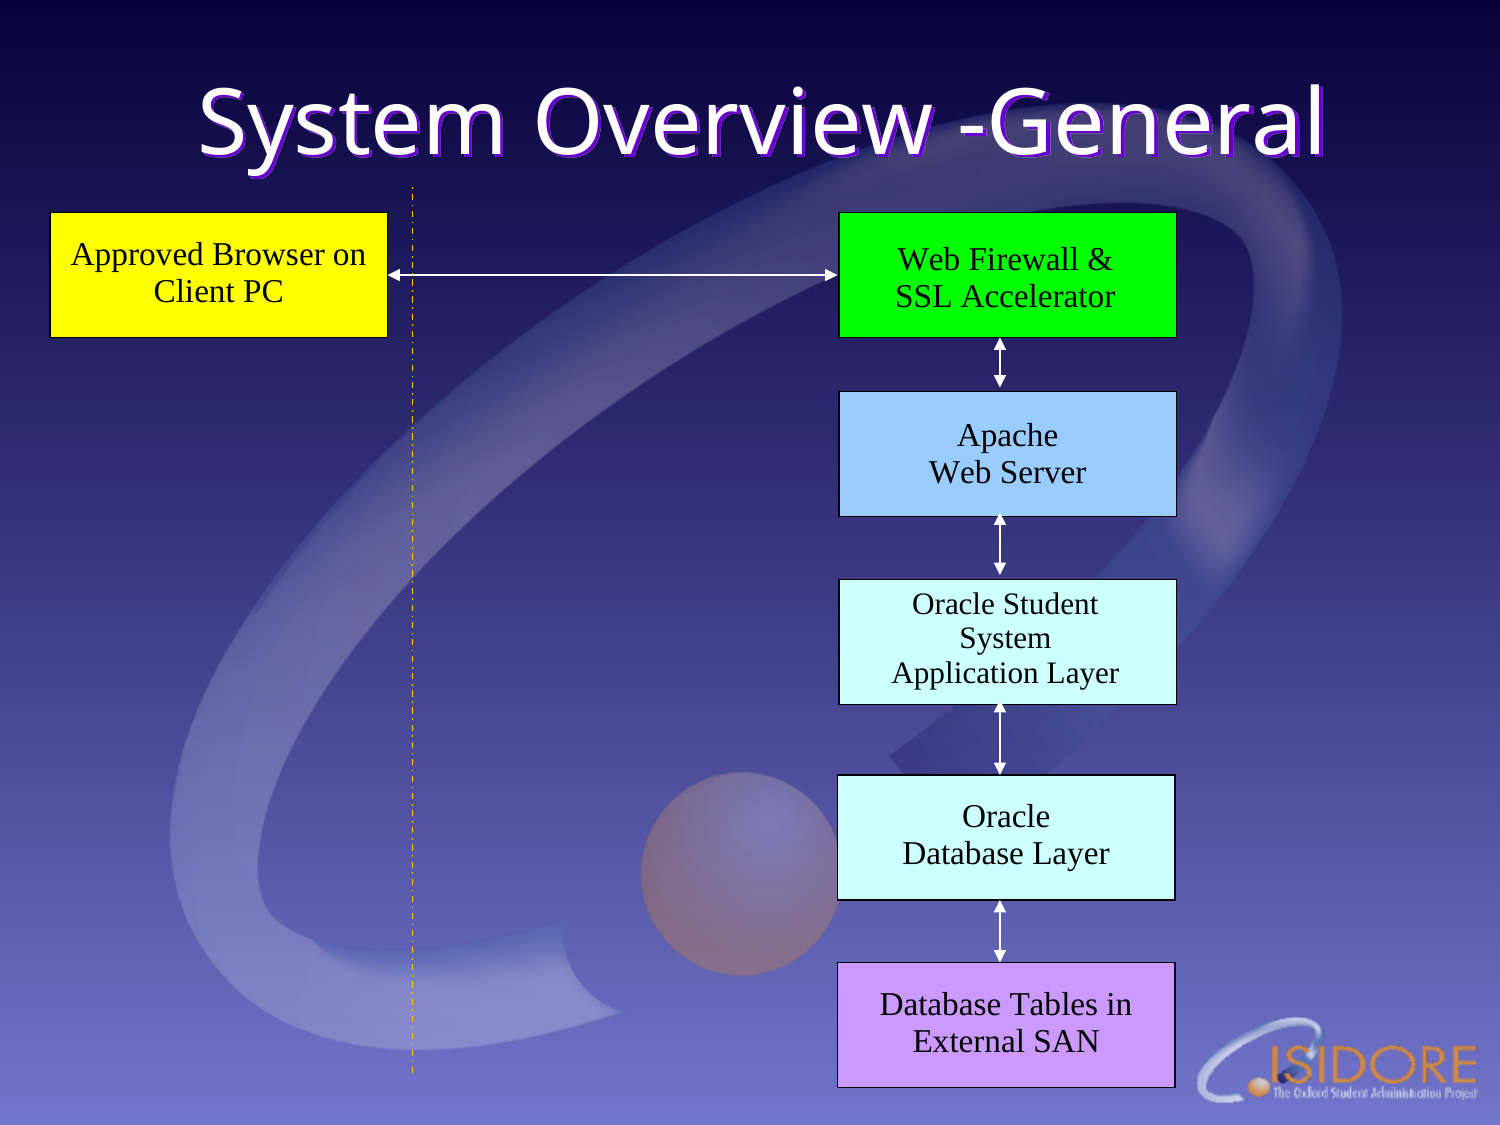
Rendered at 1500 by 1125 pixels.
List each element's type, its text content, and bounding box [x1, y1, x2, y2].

text_box [838, 212, 1177, 338]
text_box Database Tables in External SAN [849, 978, 1163, 1068]
text_box Approved Browser on Client PC [49, 228, 388, 318]
text_box [837, 774, 1175, 900]
text_box [49, 212, 388, 228]
text_box [838, 579, 1177, 705]
text_box Oracle Database Layer [849, 789, 1163, 880]
text_box [49, 318, 388, 338]
text_box Web Firewall & SSL Accelerator [849, 232, 1162, 323]
text_box Apache Web Server [863, 409, 1152, 499]
picture [0, 0, 1500, 1125]
text_box [838, 391, 1177, 517]
text_box Oracle Student System Application Layer [849, 578, 1162, 698]
text_box [837, 962, 1175, 1088]
